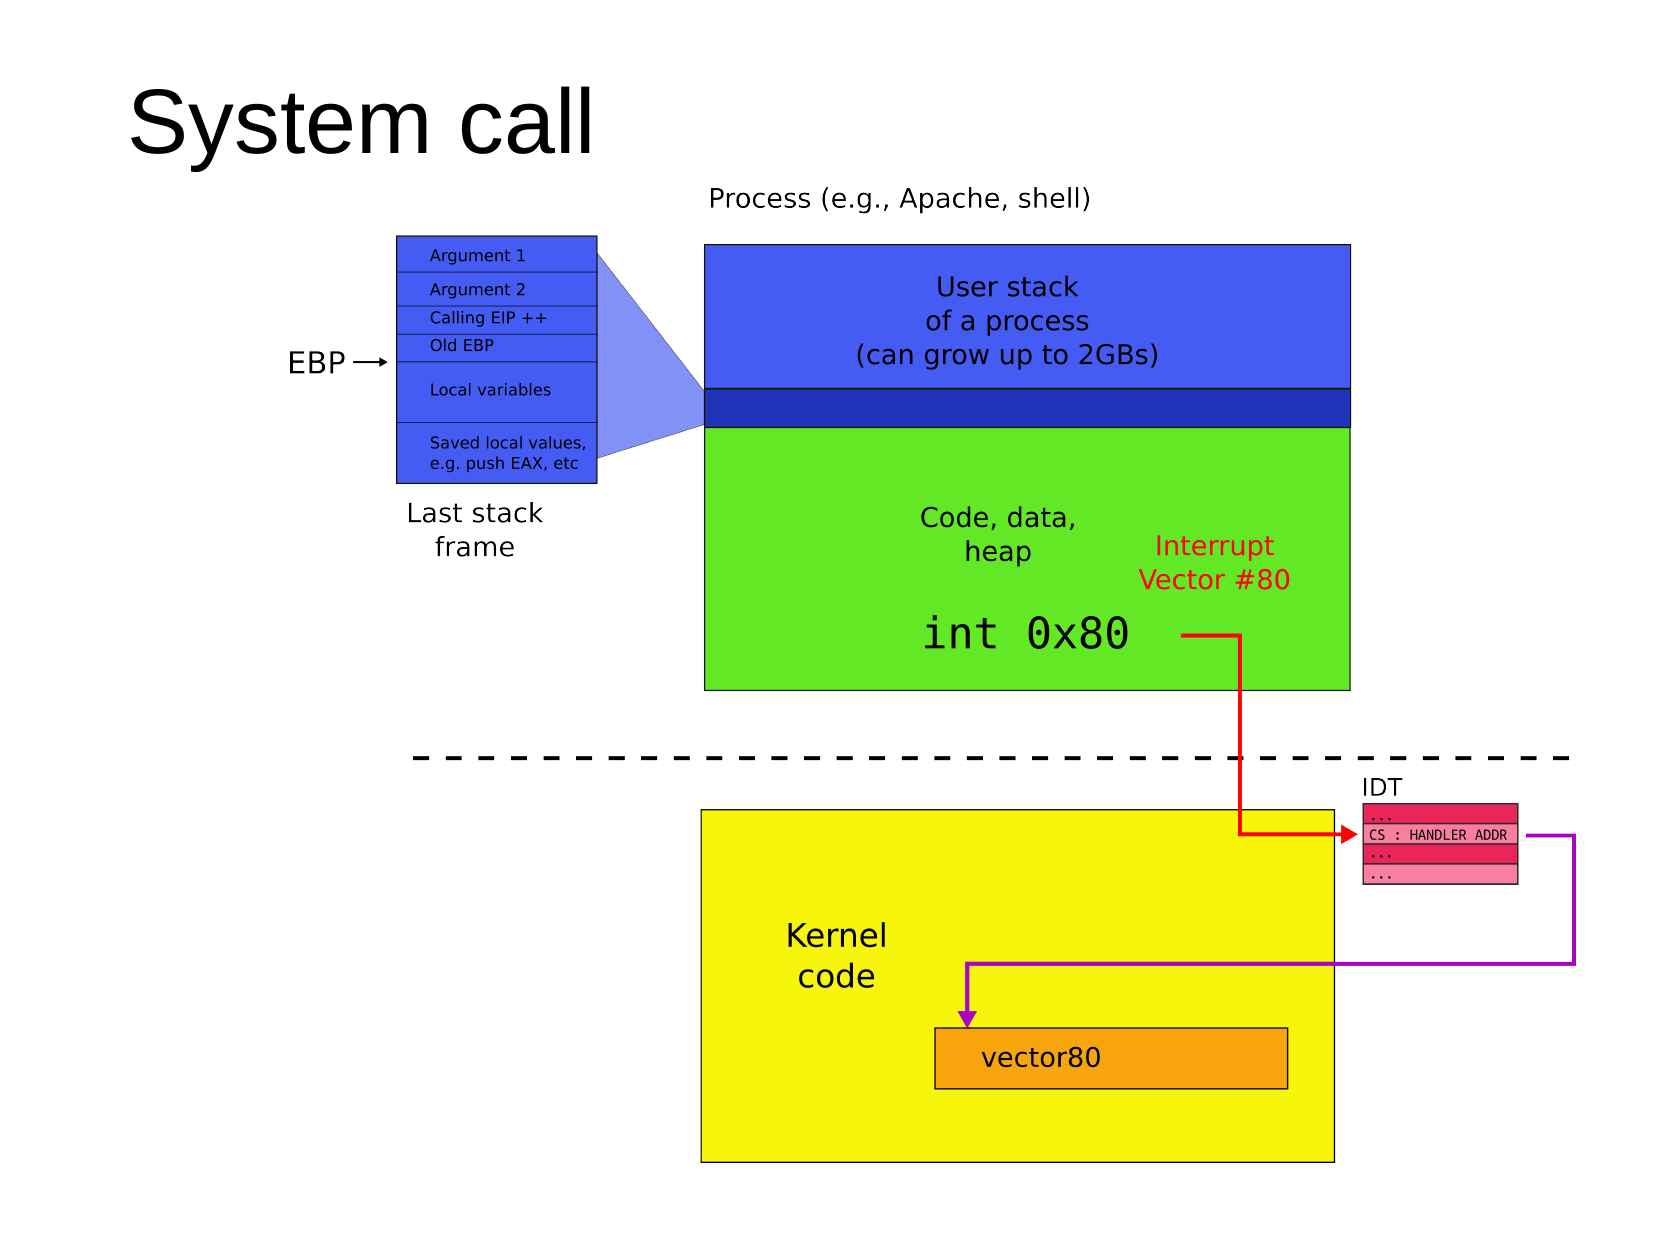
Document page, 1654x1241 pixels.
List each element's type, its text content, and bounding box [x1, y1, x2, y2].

title System call [11, 37, 713, 208]
picture [290, 187, 1576, 1163]
